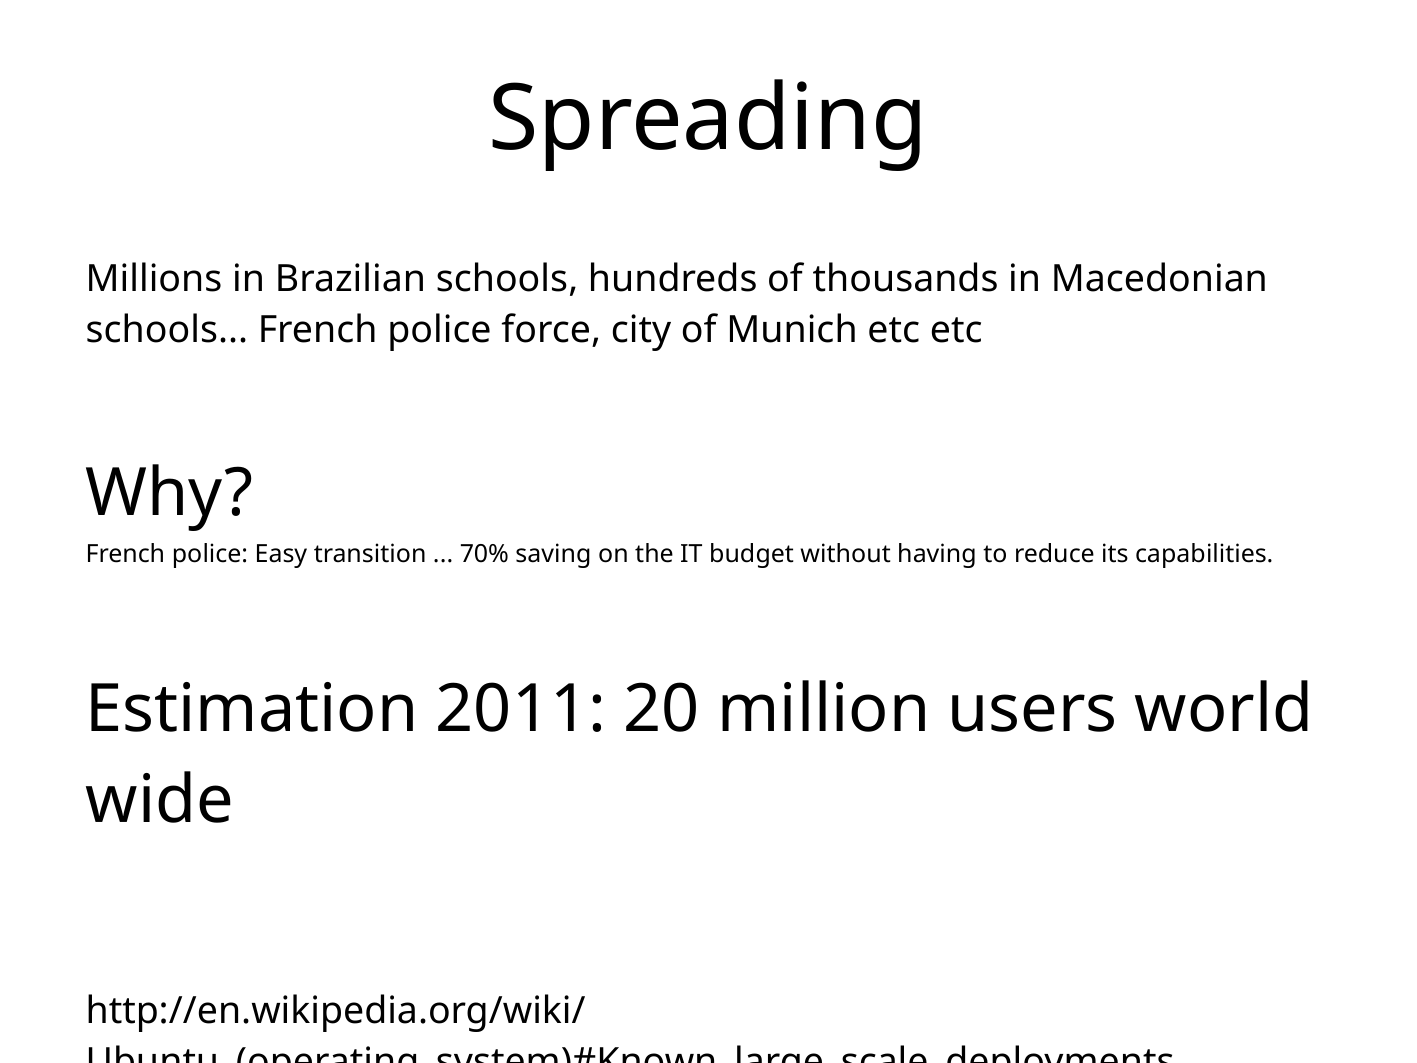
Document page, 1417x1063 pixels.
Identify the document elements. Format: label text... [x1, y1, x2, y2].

text_box Millions in Brazilian schools, hundreds of thousands in Macedonian schools... French police force, city of Munich etc etc Why? French police: Easy transition ... 70% saving on the IT budget without having to reduce its capabilities. Estimation 2011: 20 million users world wide http://en.wikipedia.org/wiki/Ubuntu_(operating_system)#Known_large_scale_deployments [70, 244, 1346, 925]
text_box Spreading [70, 44, 1346, 215]
